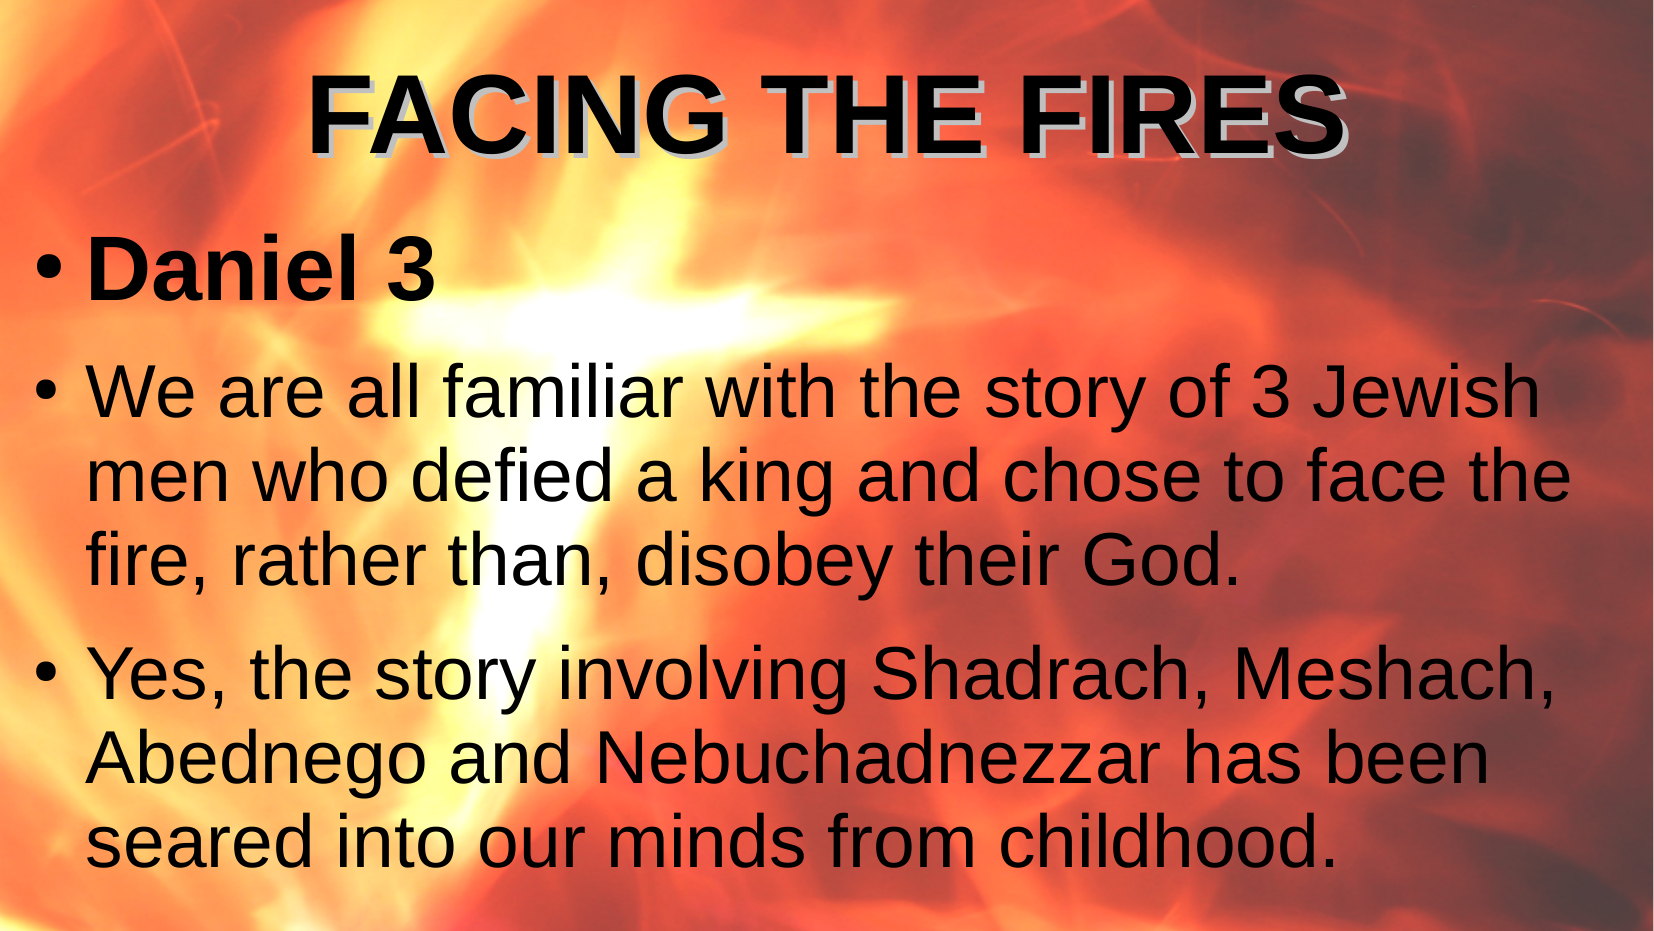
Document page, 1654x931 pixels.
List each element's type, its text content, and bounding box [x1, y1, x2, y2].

title FACING THE FIRES [82, 37, 1571, 193]
picture [0, 0, 1654, 931]
list Daniel 3 We are all familiar with the story of 3 Jewish men who defied a king and chose to face the fire, rather than, disobey their God. Yes, the story involving Shadrach, Meshach, Abednego and Nebuchadnezzar has been seared into our minds from childhood. [15, 217, 1621, 901]
